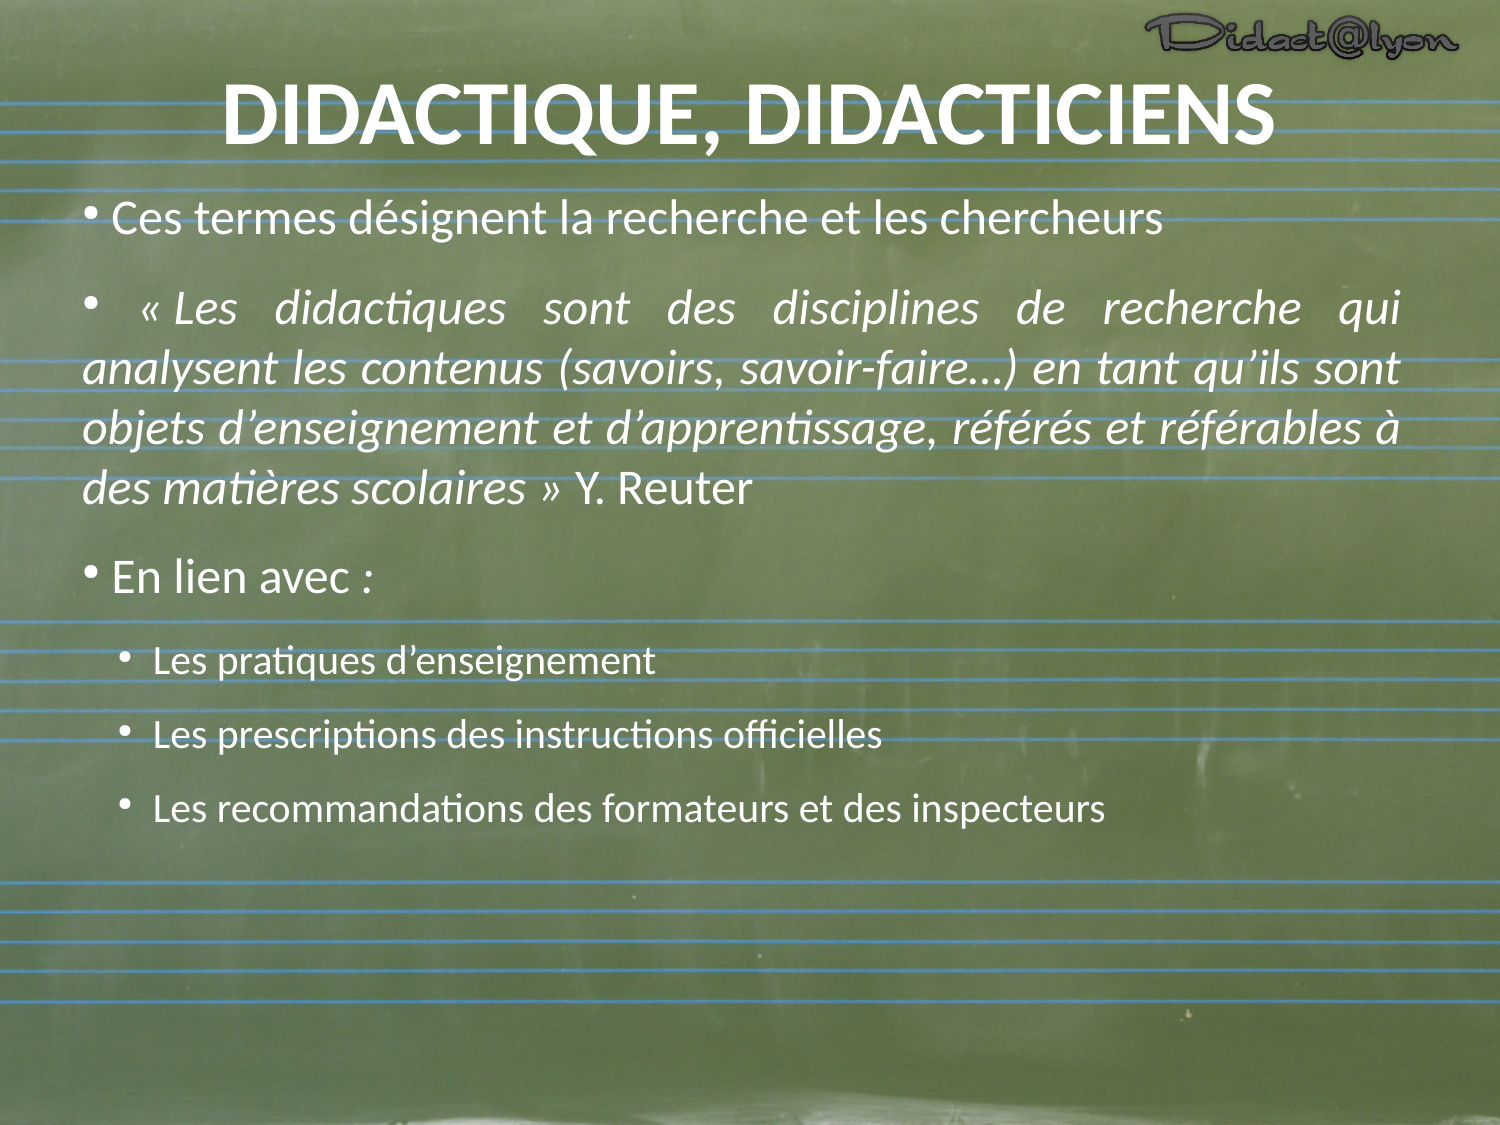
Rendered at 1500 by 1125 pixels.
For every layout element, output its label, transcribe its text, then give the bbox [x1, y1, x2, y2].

title DIDACTIQUE, DIDACTICIENS [75, 45, 1425, 233]
picture [0, 0, 1500, 1125]
list Ces termes désignent la recherche et les chercheurs « Les didactiques sont des disciplines de recherche qui analysent les contenus (savoirs, savoir-faire…) en tant qu’ils sont objets d’enseignement et d’apprentissage, référés et référables à des matières scolaires » Y. Reuter En lien avec : Les pratiques d’enseignement Les prescriptions des instructions officielles Les recommandations des formateurs et des inspecteurs [67, 177, 1418, 1125]
